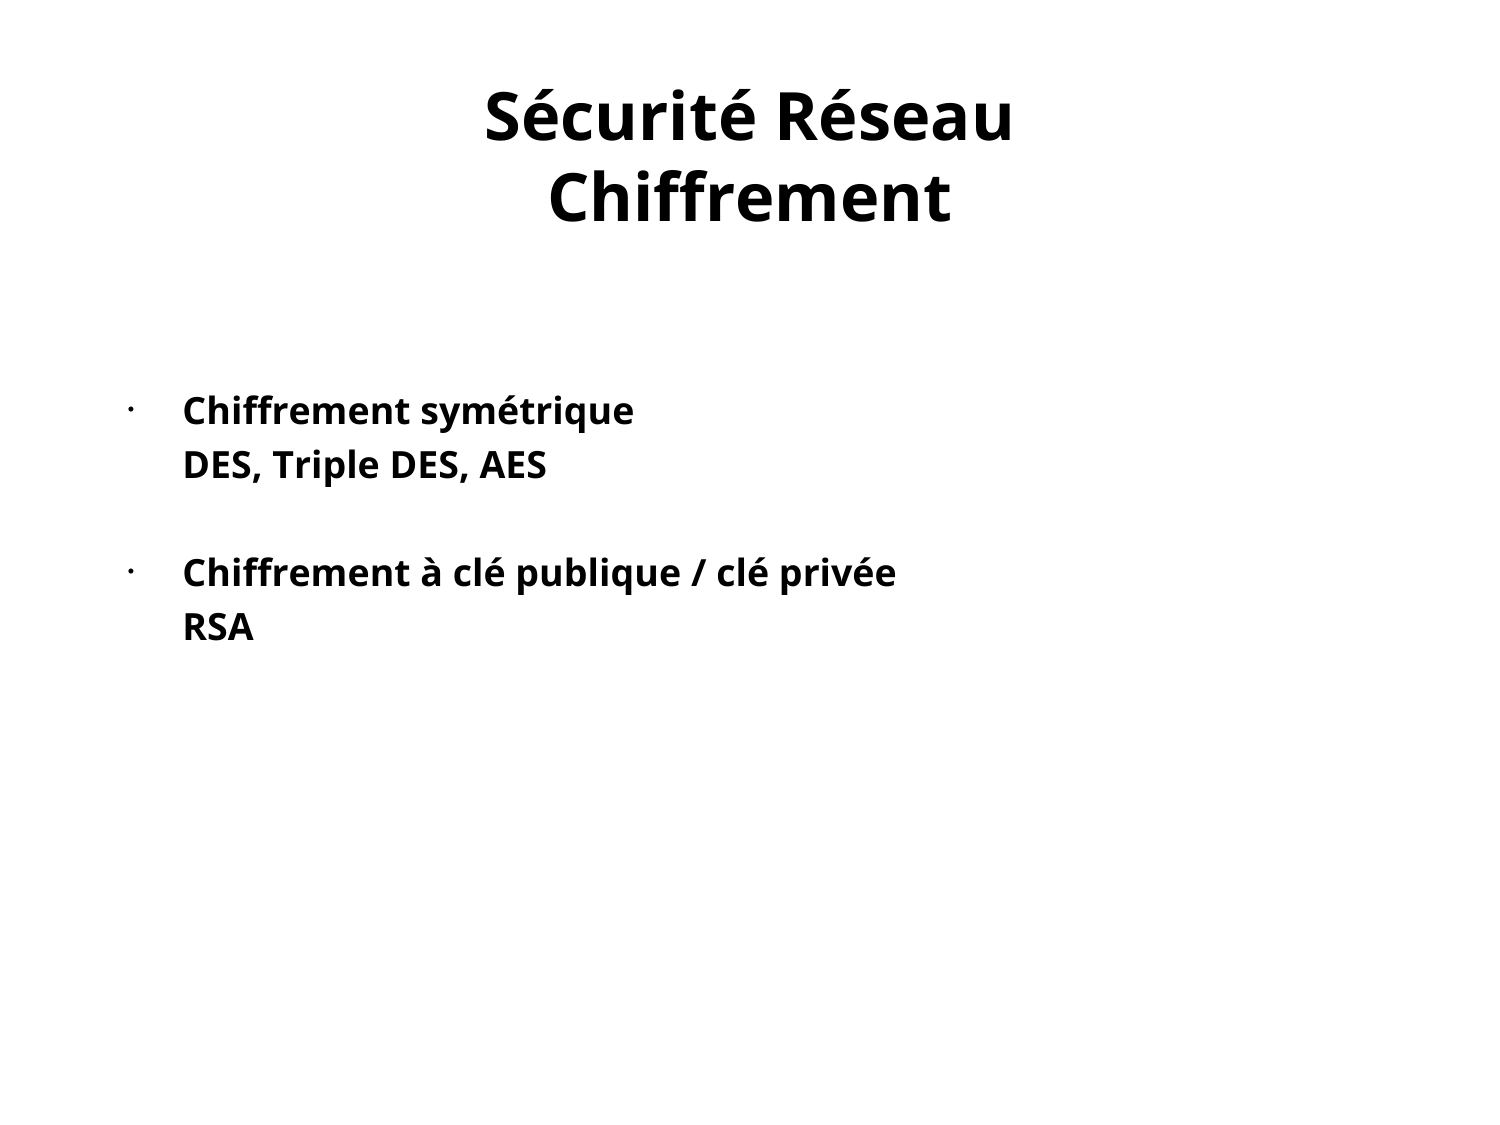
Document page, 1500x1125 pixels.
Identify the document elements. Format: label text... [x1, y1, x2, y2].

list Chiffrement symétrique DES, Triple DES, AES Chiffrement à clé publique / clé privée RSA [112, 324, 1388, 1000]
title Sécurité Réseau Chiffrement [112, 44, 1388, 324]
